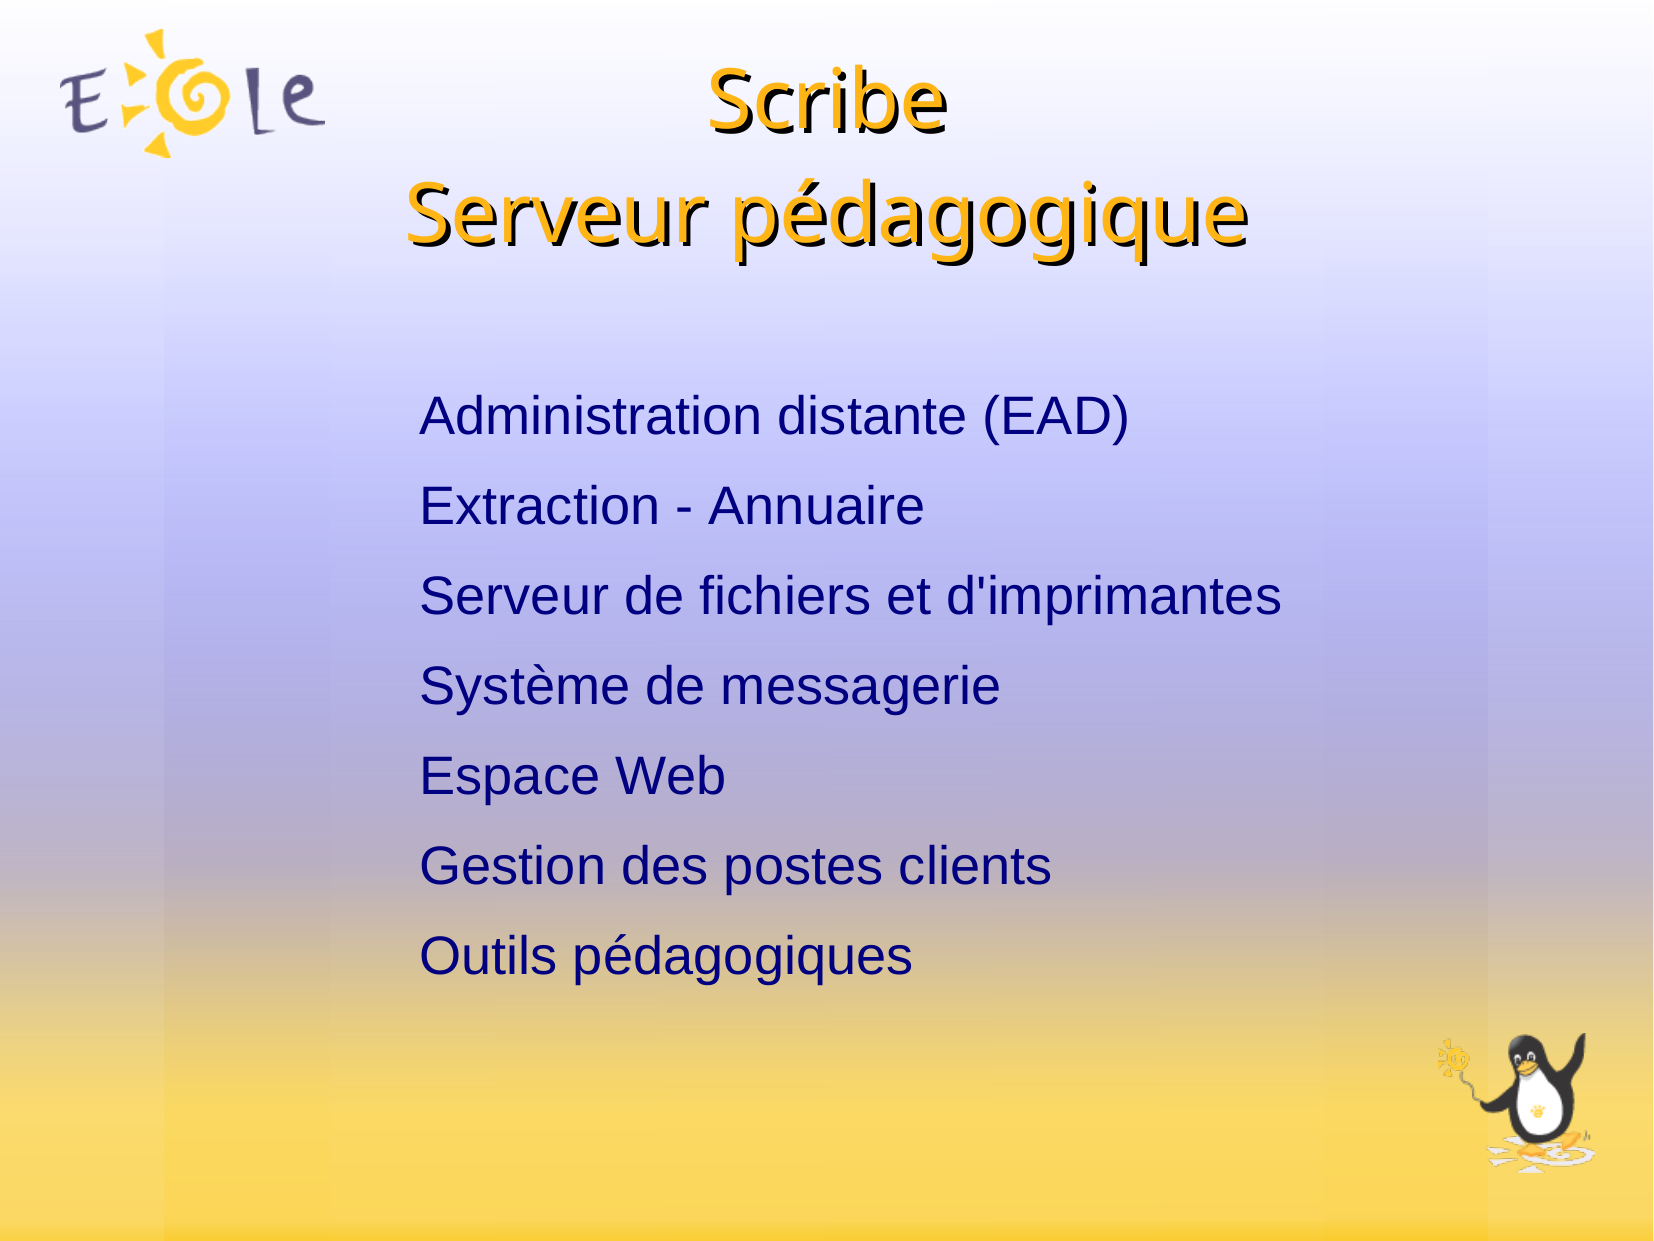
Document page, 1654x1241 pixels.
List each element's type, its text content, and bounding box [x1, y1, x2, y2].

title Scribe Serveur pédagogique [82, 49, 1571, 257]
list Administration distante (EAD) Extraction - Annuaire Serveur de fichiers et d'imprimantes Système de messagerie Espace Web Gestion des postes clients Outils pédagogiques [383, 385, 1359, 1034]
picture [0, 0, 1654, 1241]
